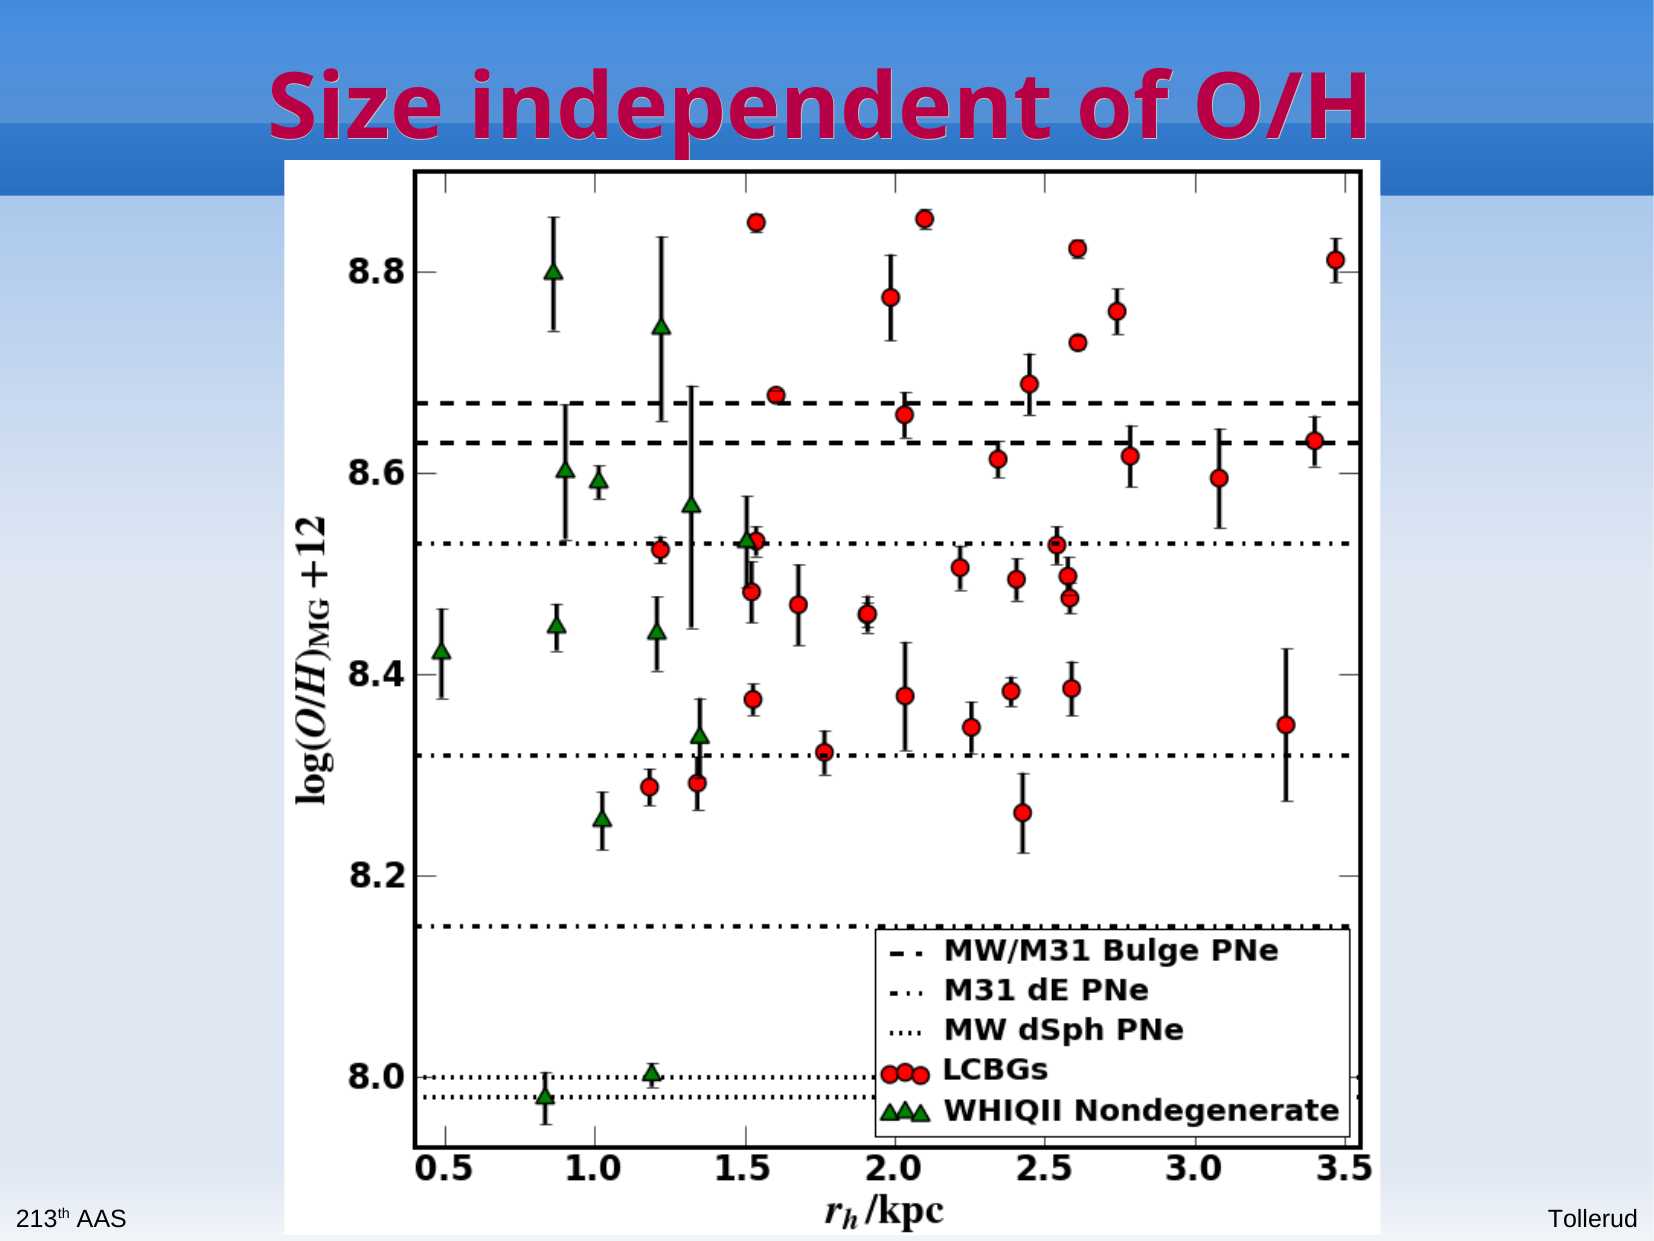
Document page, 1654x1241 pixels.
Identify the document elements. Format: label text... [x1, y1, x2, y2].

title Size independent of O/H [76, 0, 1565, 208]
picture [0, 0, 1654, 1241]
